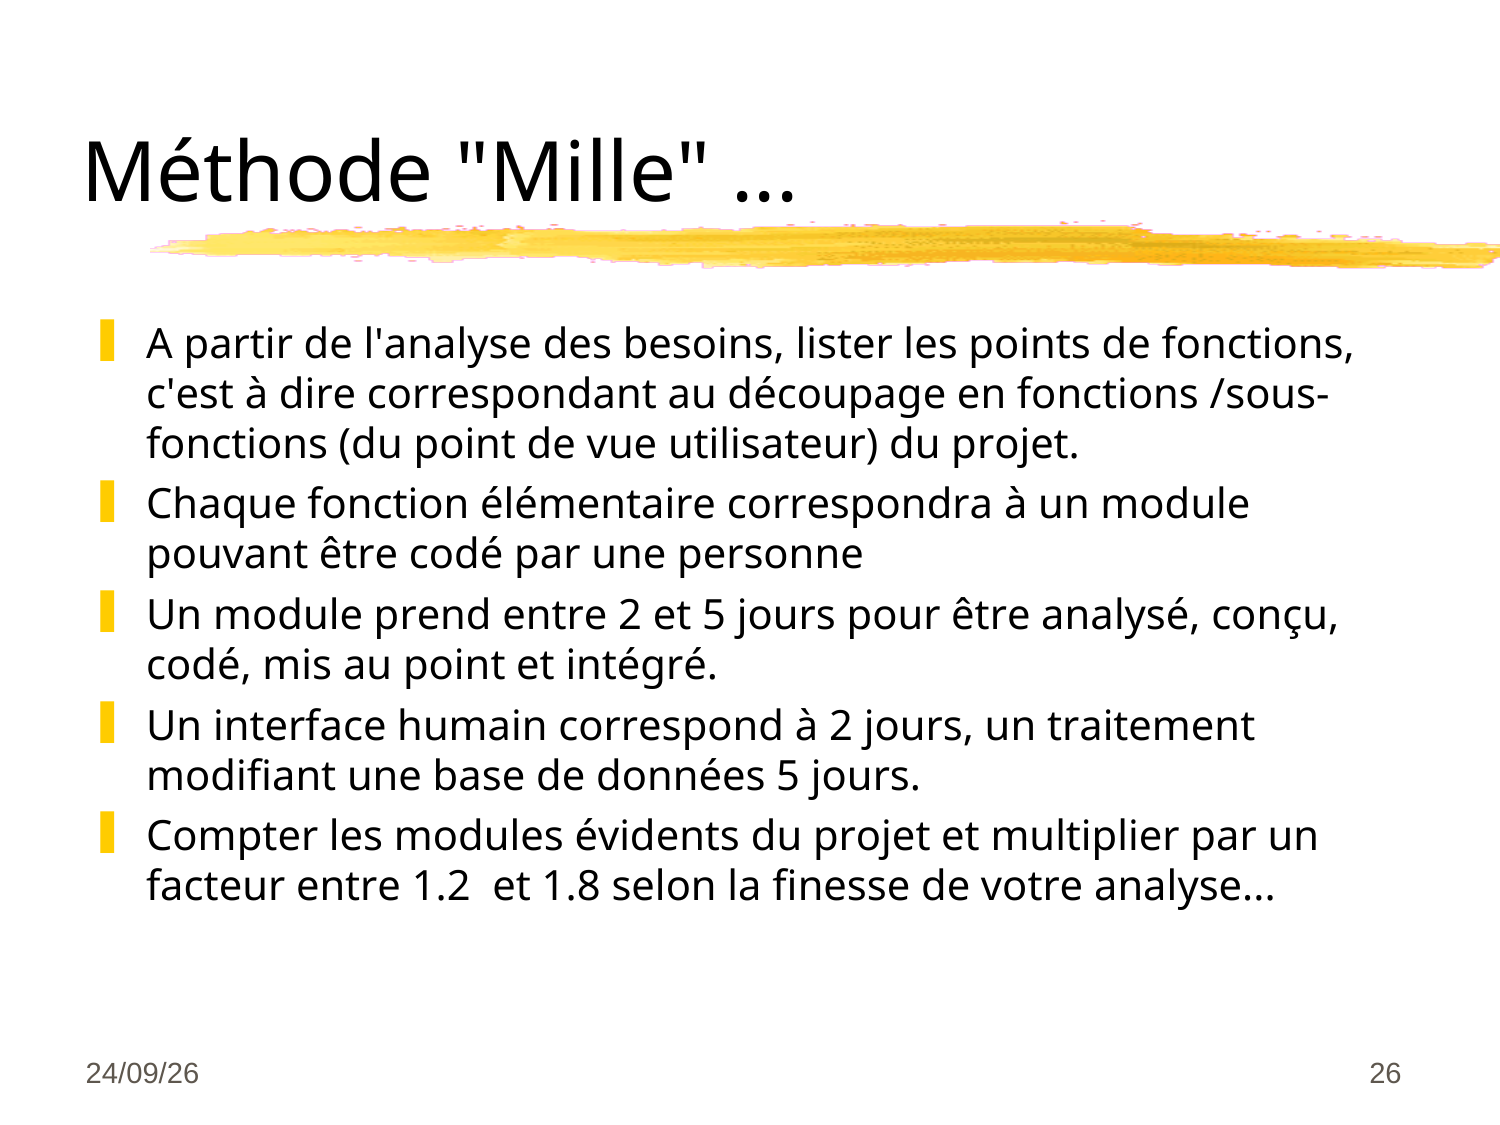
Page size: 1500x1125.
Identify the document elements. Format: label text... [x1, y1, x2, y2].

title Méthode "Mille" ... [66, 37, 1342, 225]
text_box <numéro> [1104, 1021, 1417, 1097]
text_box 20/01/15 [70, 1021, 384, 1097]
list A partir de l'analyse des besoins, lister les points de fonctions, c'est à dire correspondant au découpage en fonctions /sous-fonctions (du point de vue utilisateur) du projet. Chaque fonction élémentaire correspondra à un module pouvant être codé par une personne Un module prend entre 2 et 5 jours pour être analysé, conçu, codé, mis au point et intégré. Un interface humain correspond à 2 jours, un traitement modifiant une base de données 5 jours. Compter les modules évidents du projet et multiplier par un facteur entre 1.2 et 1.8 selon la finesse de votre analyse... [74, 309, 1417, 994]
picture [150, 215, 1500, 279]
